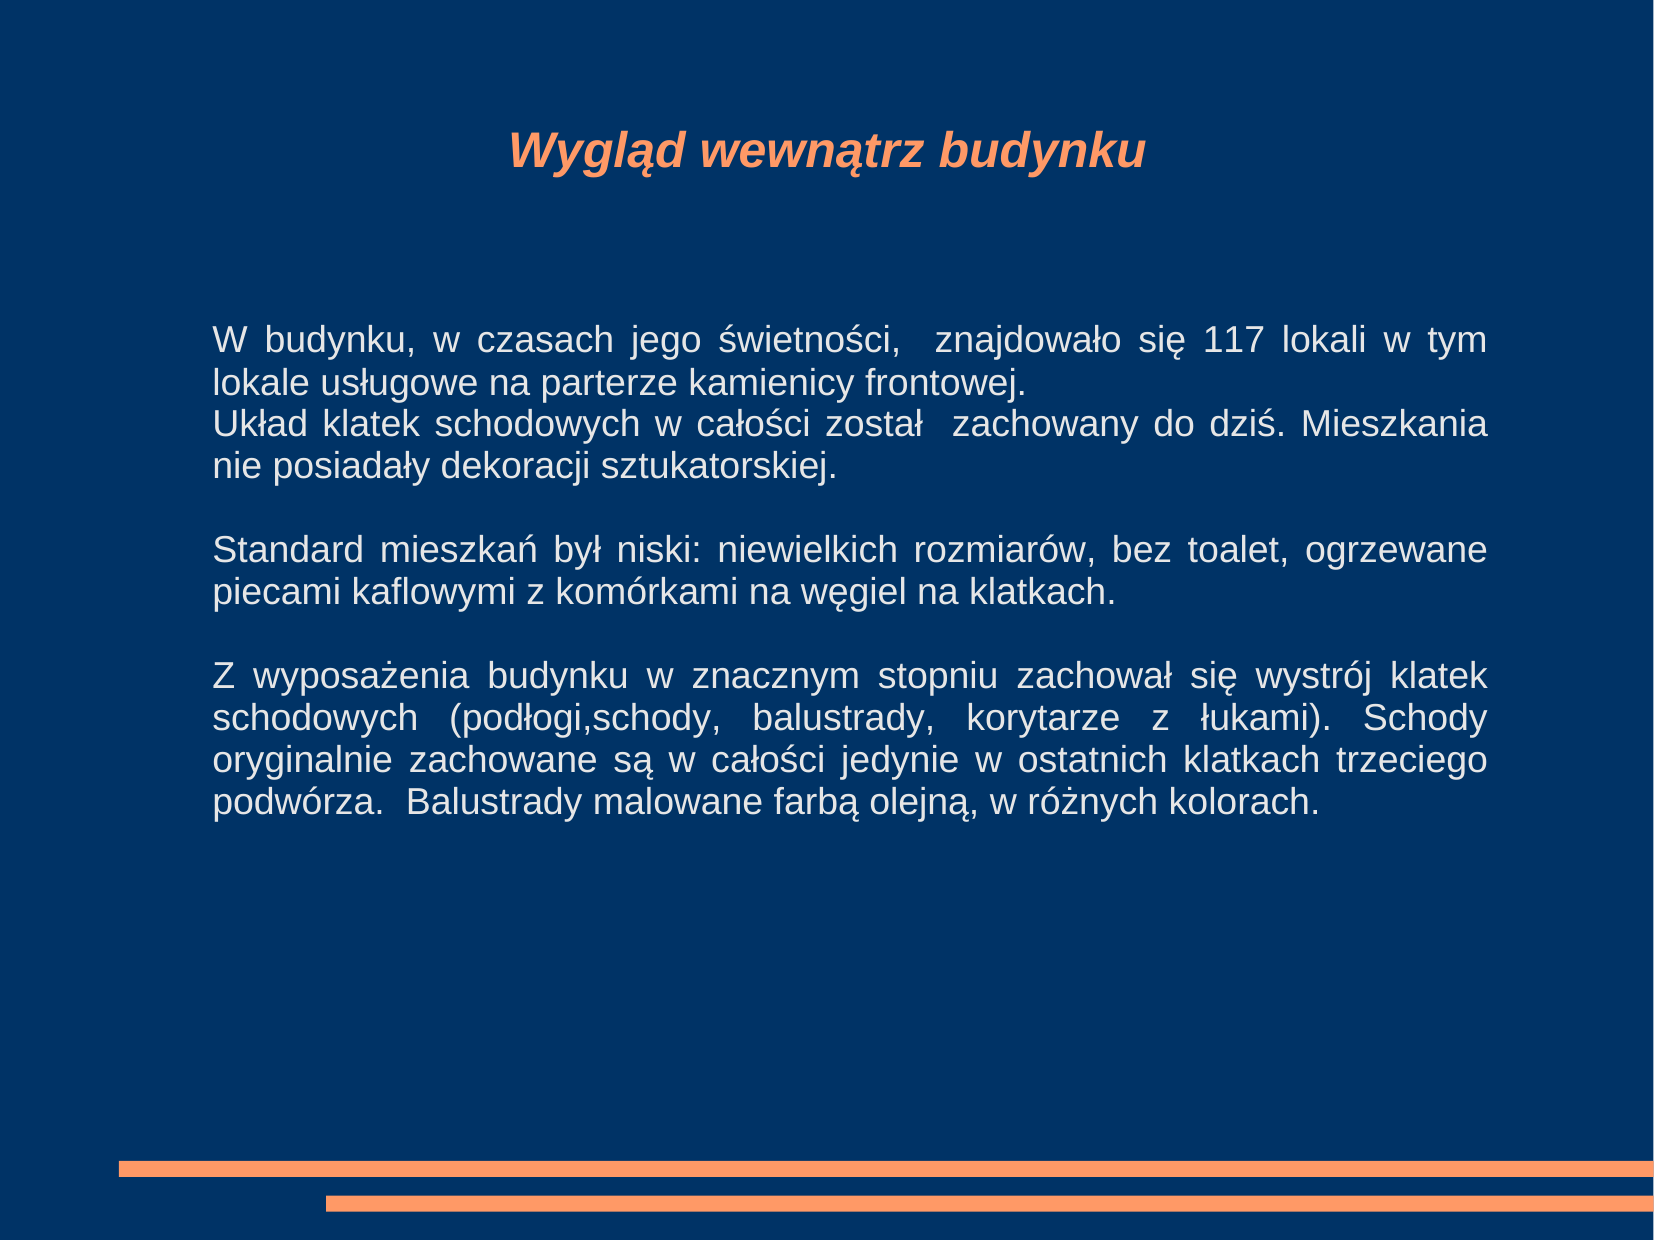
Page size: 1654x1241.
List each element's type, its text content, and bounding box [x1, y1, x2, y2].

list W budynku, w czasach jego świetności, znajdowało się 117 lokali w tym lokale usługowe na parterze kamienicy frontowej. Układ klatek schodowych w całości został zachowany do dziś. Mieszkania nie posiadały dekoracji sztukatorskiej. Standard mieszkań był niski: niewielkich rozmiarów, bez toalet, ogrzewane piecami kaflowymi z komórkami na węgiel na klatkach. Z wyposażenia budynku w znacznym stopniu zachował się wystrój klatek schodowych (podłogi,schody, balustrady, korytarze z łukami). Schody oryginalnie zachowane są w całości jedynie w ostatnich klatkach trzeciego podwórza. Balustrady malowane farbą olejną, w różnych kolorach. [212, 318, 1489, 1004]
title Wygląd wewnątrz budynku [121, 46, 1534, 254]
